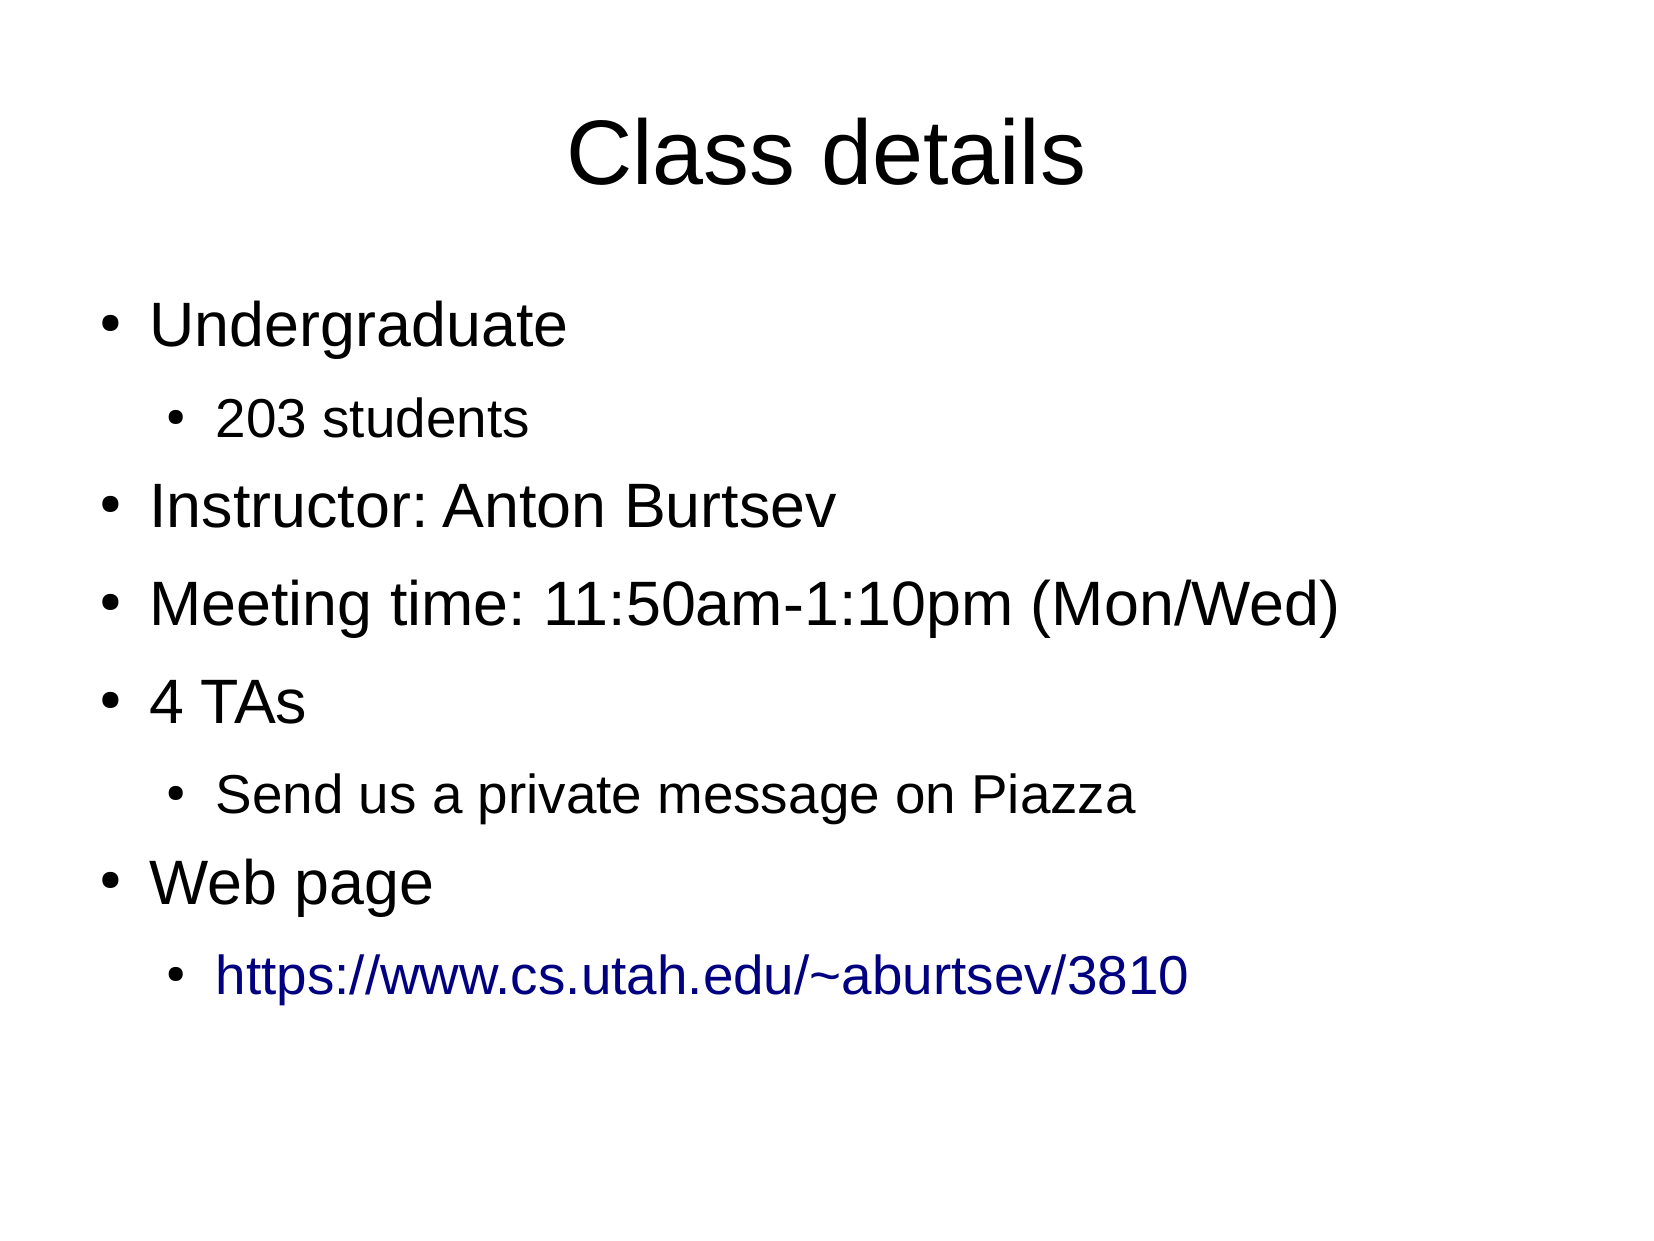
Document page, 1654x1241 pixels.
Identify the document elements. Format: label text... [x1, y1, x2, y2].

list Undergraduate 203 students Instructor: Anton Burtsev Meeting time: 11:50am-1:10pm (Mon/Wed) 4 TAs Send us a private message on Piazza Web page https://www.cs.utah.edu/~aburtsev/3810 [82, 290, 1571, 1010]
title Class details [82, 49, 1571, 257]
